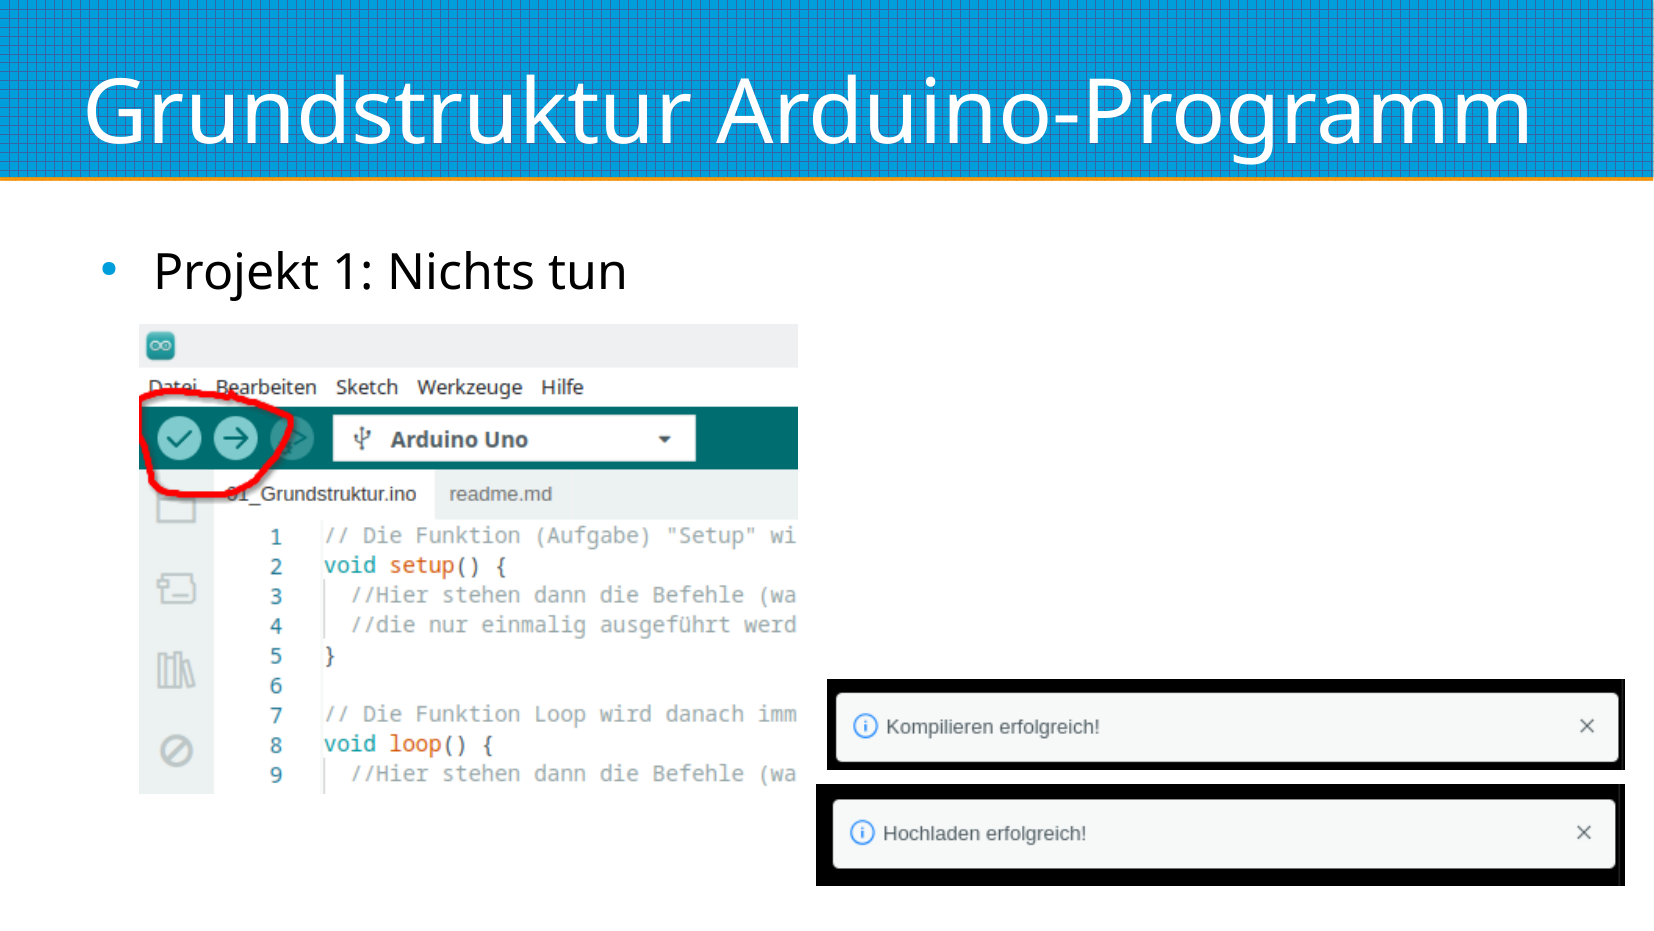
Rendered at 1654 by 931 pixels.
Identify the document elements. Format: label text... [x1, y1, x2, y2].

picture [827, 679, 1625, 770]
picture [816, 784, 1625, 886]
list Projekt 1: Nichts tun [82, 236, 1563, 811]
title Grundstruktur Arduino-Programm [82, 14, 1571, 171]
picture [139, 324, 798, 794]
